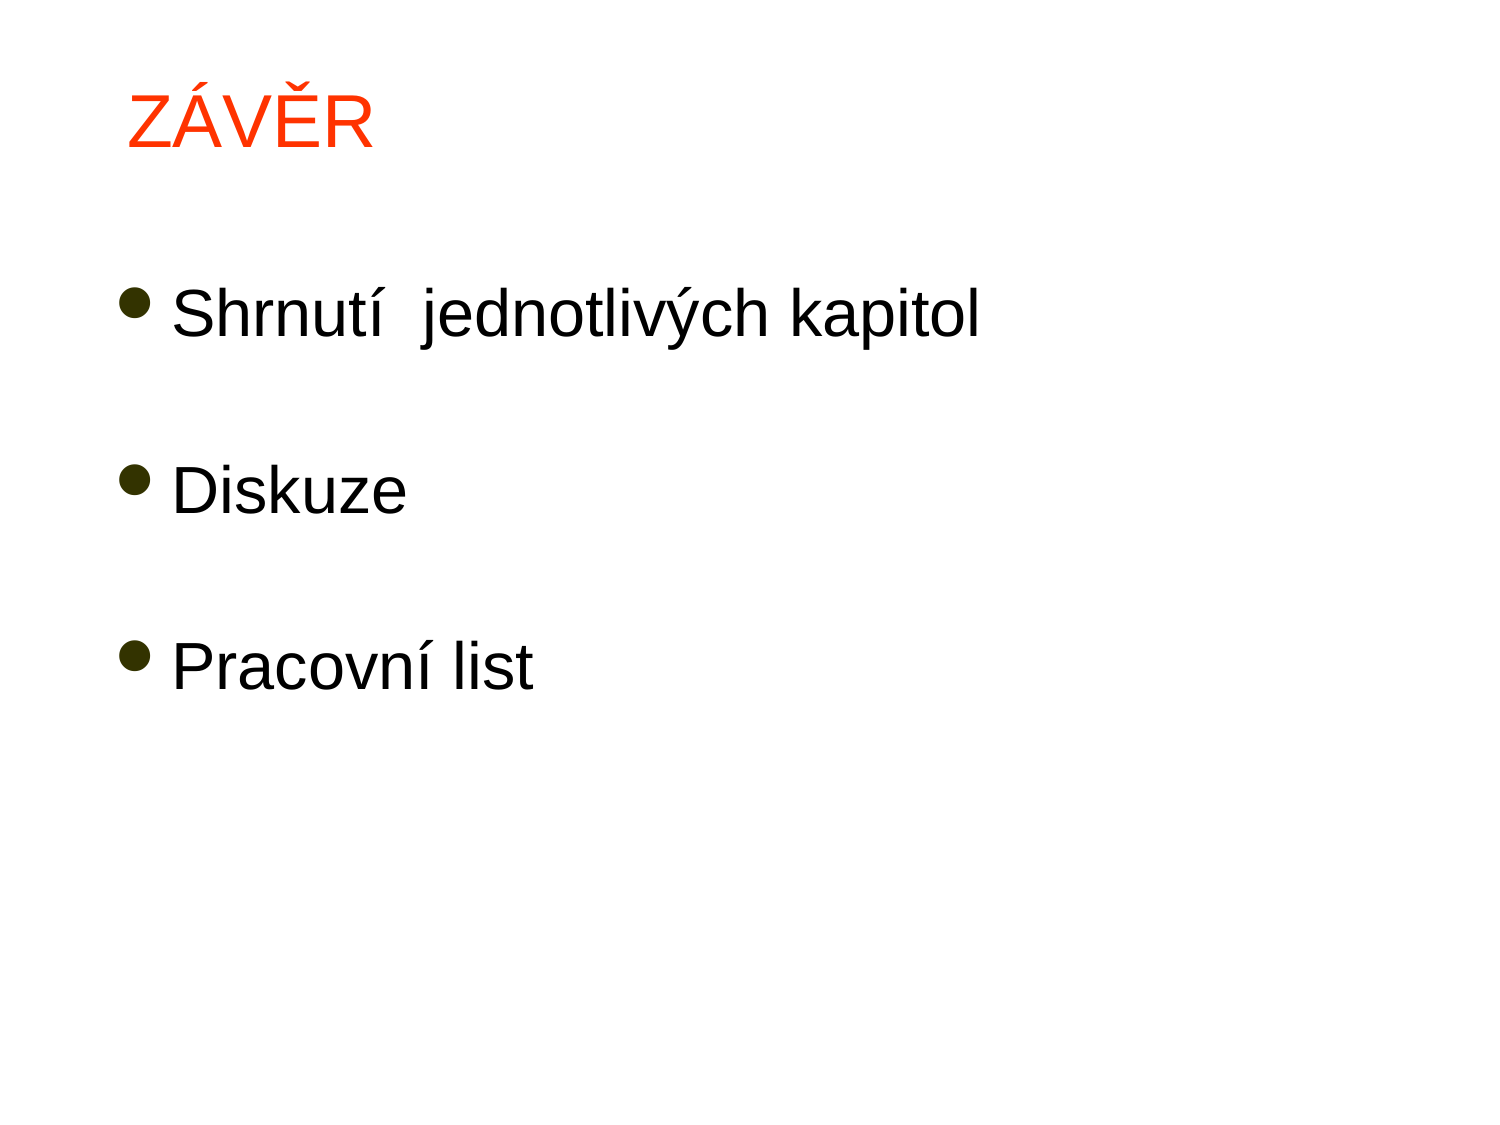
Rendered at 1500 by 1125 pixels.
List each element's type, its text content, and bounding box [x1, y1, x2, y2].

title ZÁVĚR [112, 42, 1300, 193]
list Shrnutí jednotlivých kapitol Diskuze Pracovní list [99, 262, 1401, 988]
